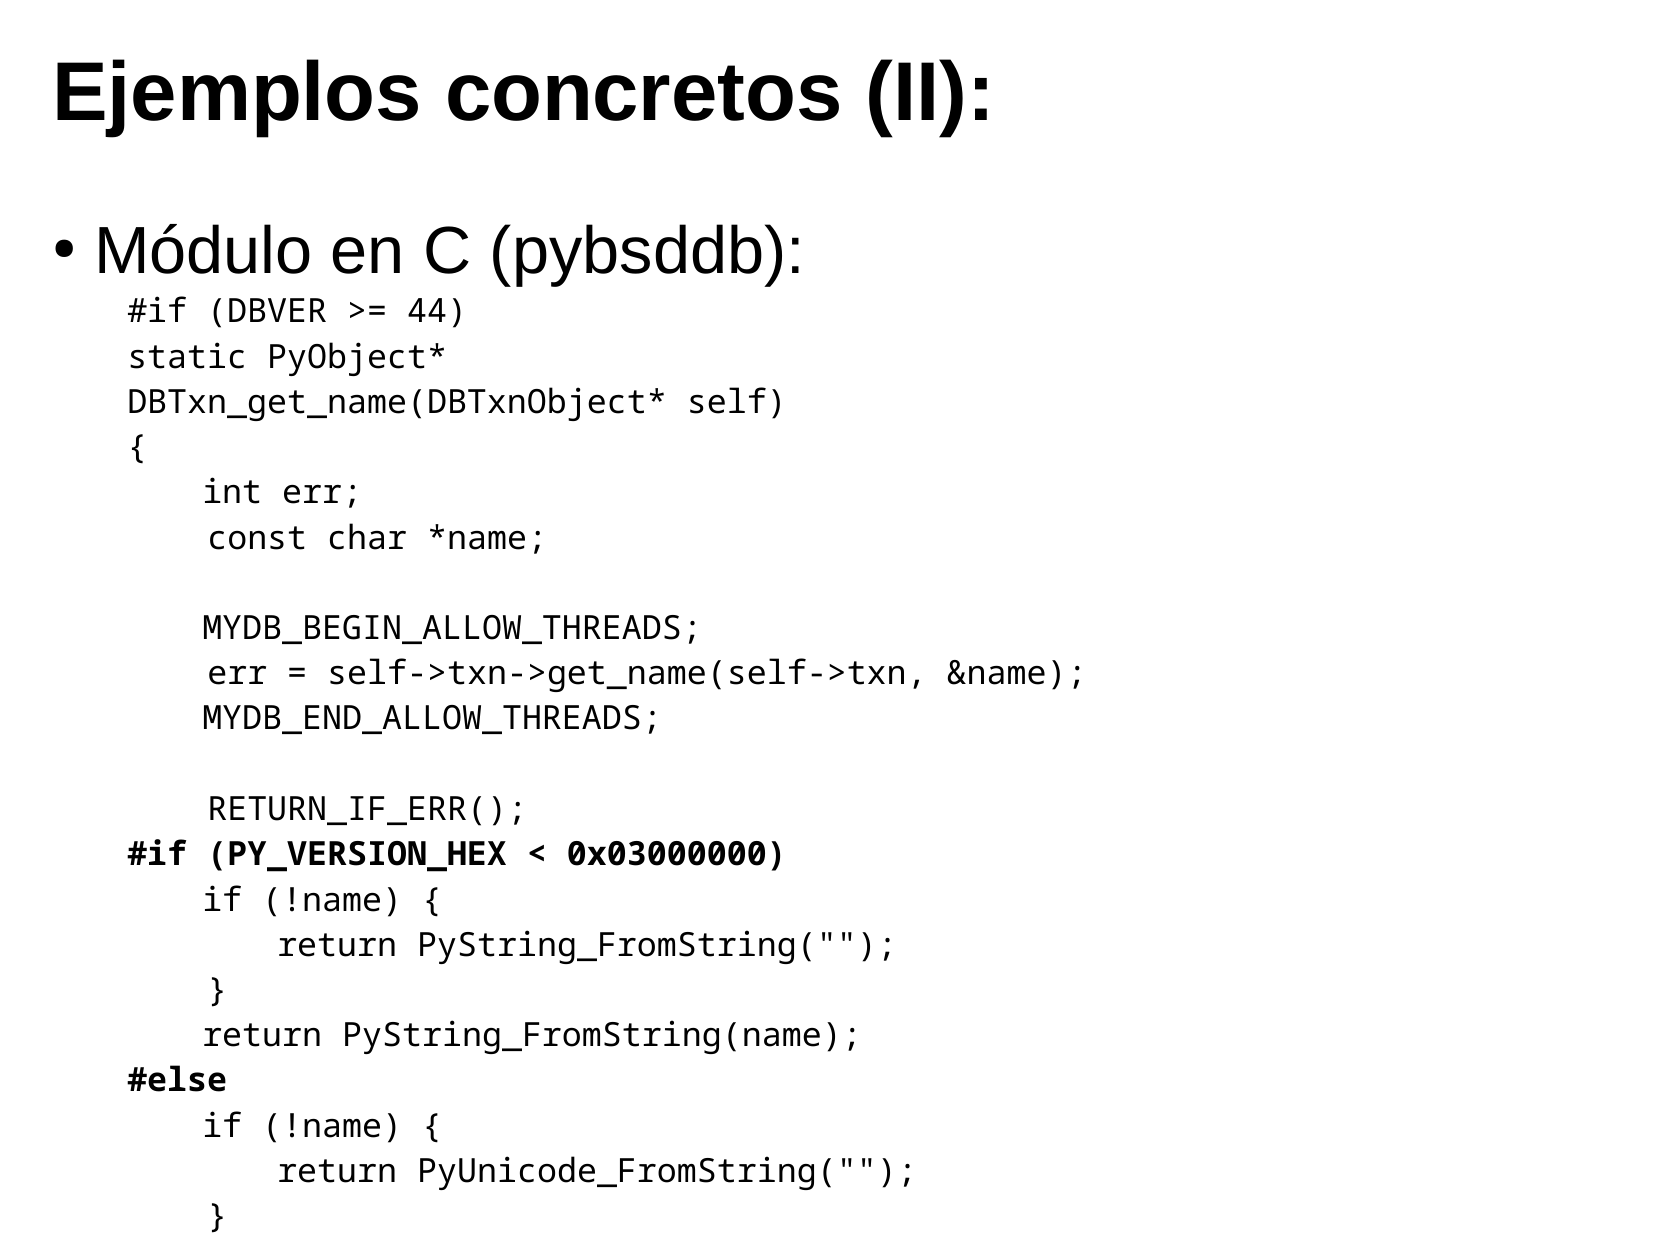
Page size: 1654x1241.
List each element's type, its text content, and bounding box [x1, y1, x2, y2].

text_box Ejemplos concretos (II): Módulo en C (pybsddb): #if (DBVER >= 44) static PyObject* DBTxn_get_name(DBTxnObject* self) { int err; const char *name; MYDB_BEGIN_ALLOW_THREADS; err = self->txn->get_name(self->txn, &name); MYDB_END_ALLOW_THREADS; RETURN_IF_ERR(); #if (PY_VERSION_HEX < 0x03000000) if (!name) { return PyString_FromString(""); } return PyString_FromString(name); #else if (!name) { return PyUnicode_FromString(""); } return PyUnicode_FromString(name); #endif } #endif [37, 37, 1613, 1220]
